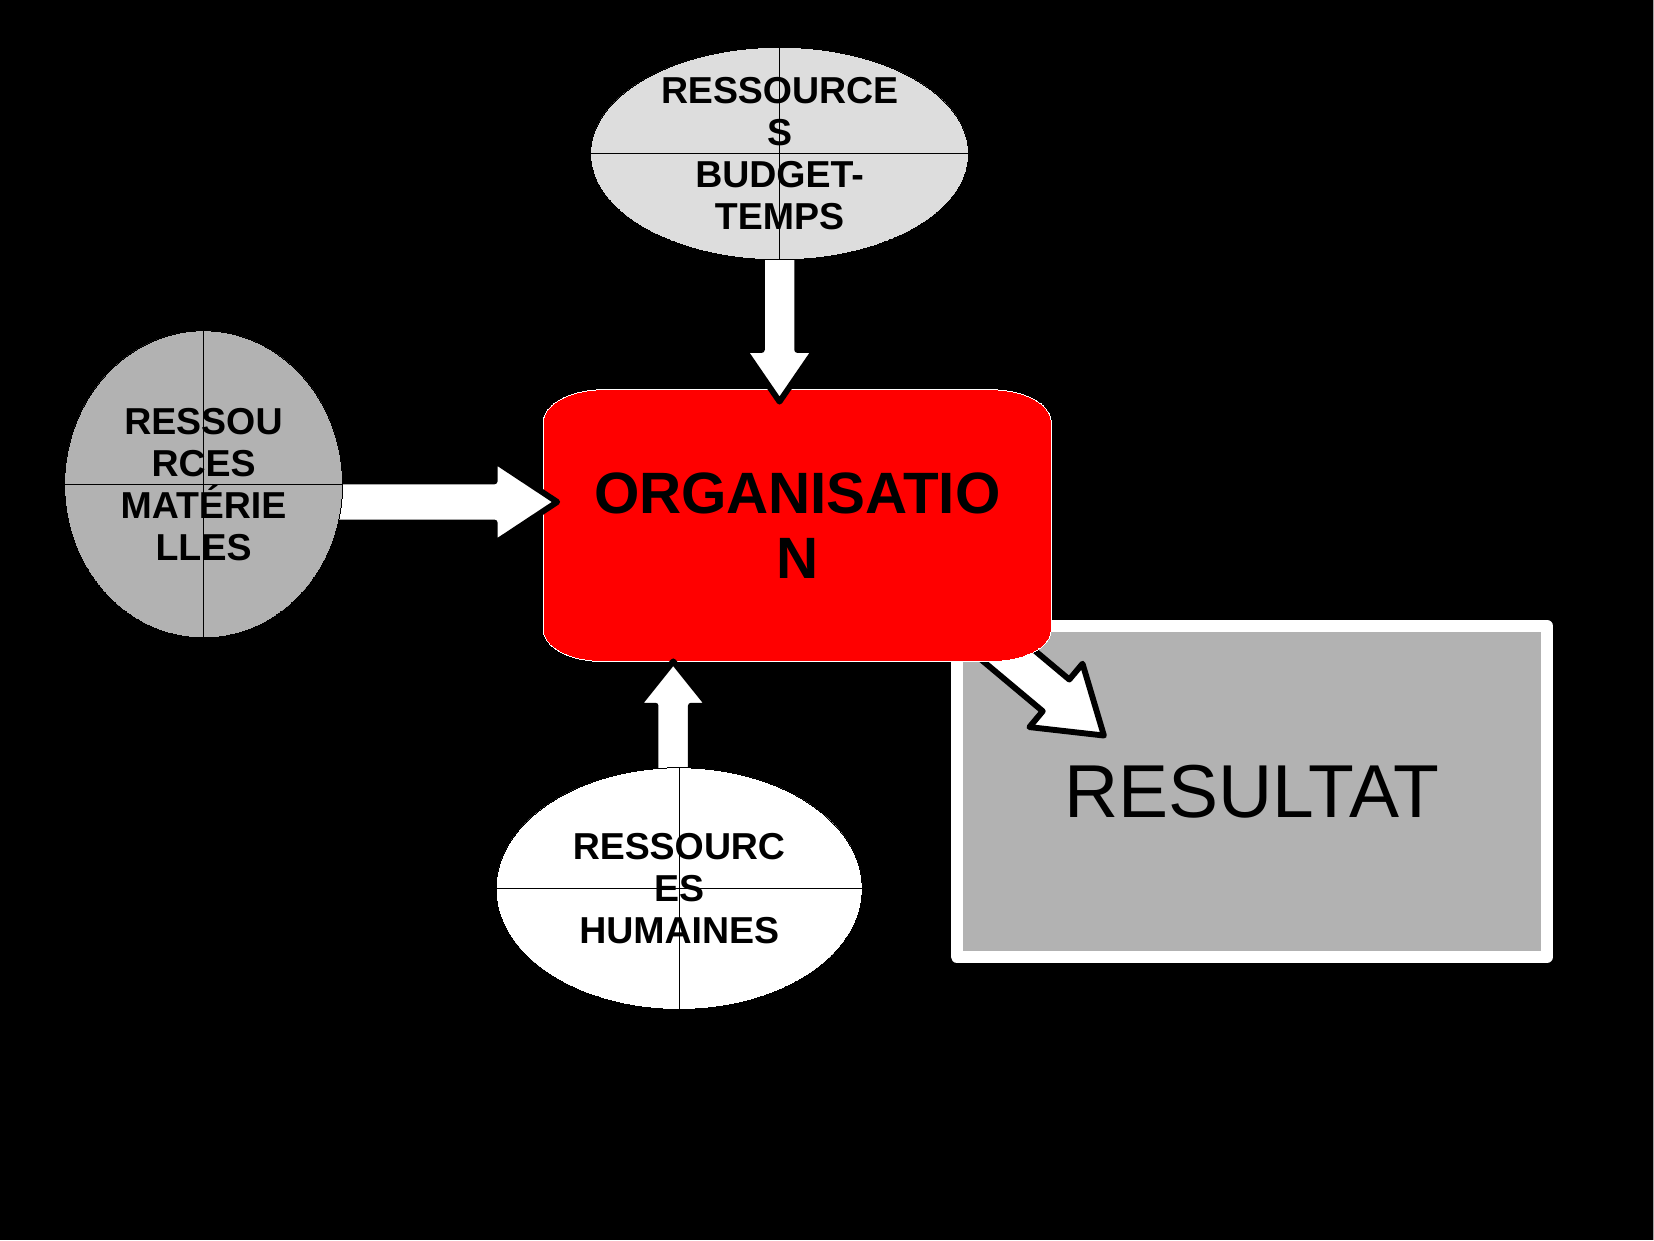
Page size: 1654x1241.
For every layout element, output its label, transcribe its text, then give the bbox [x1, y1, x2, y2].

text_box RESSOURCES BUDGET-TEMPS [590, 47, 969, 260]
text_box RESSOURCES HUMAINES [496, 767, 863, 1010]
text_box ORGANISATION [543, 389, 1052, 662]
text_box RESULTAT [956, 625, 1548, 957]
text_box [339, 460, 558, 544]
text_box [744, 260, 816, 402]
text_box [984, 651, 1104, 736]
text_box RESSOURCES MATÉRIELLES [64, 330, 343, 638]
text_box [637, 661, 709, 768]
